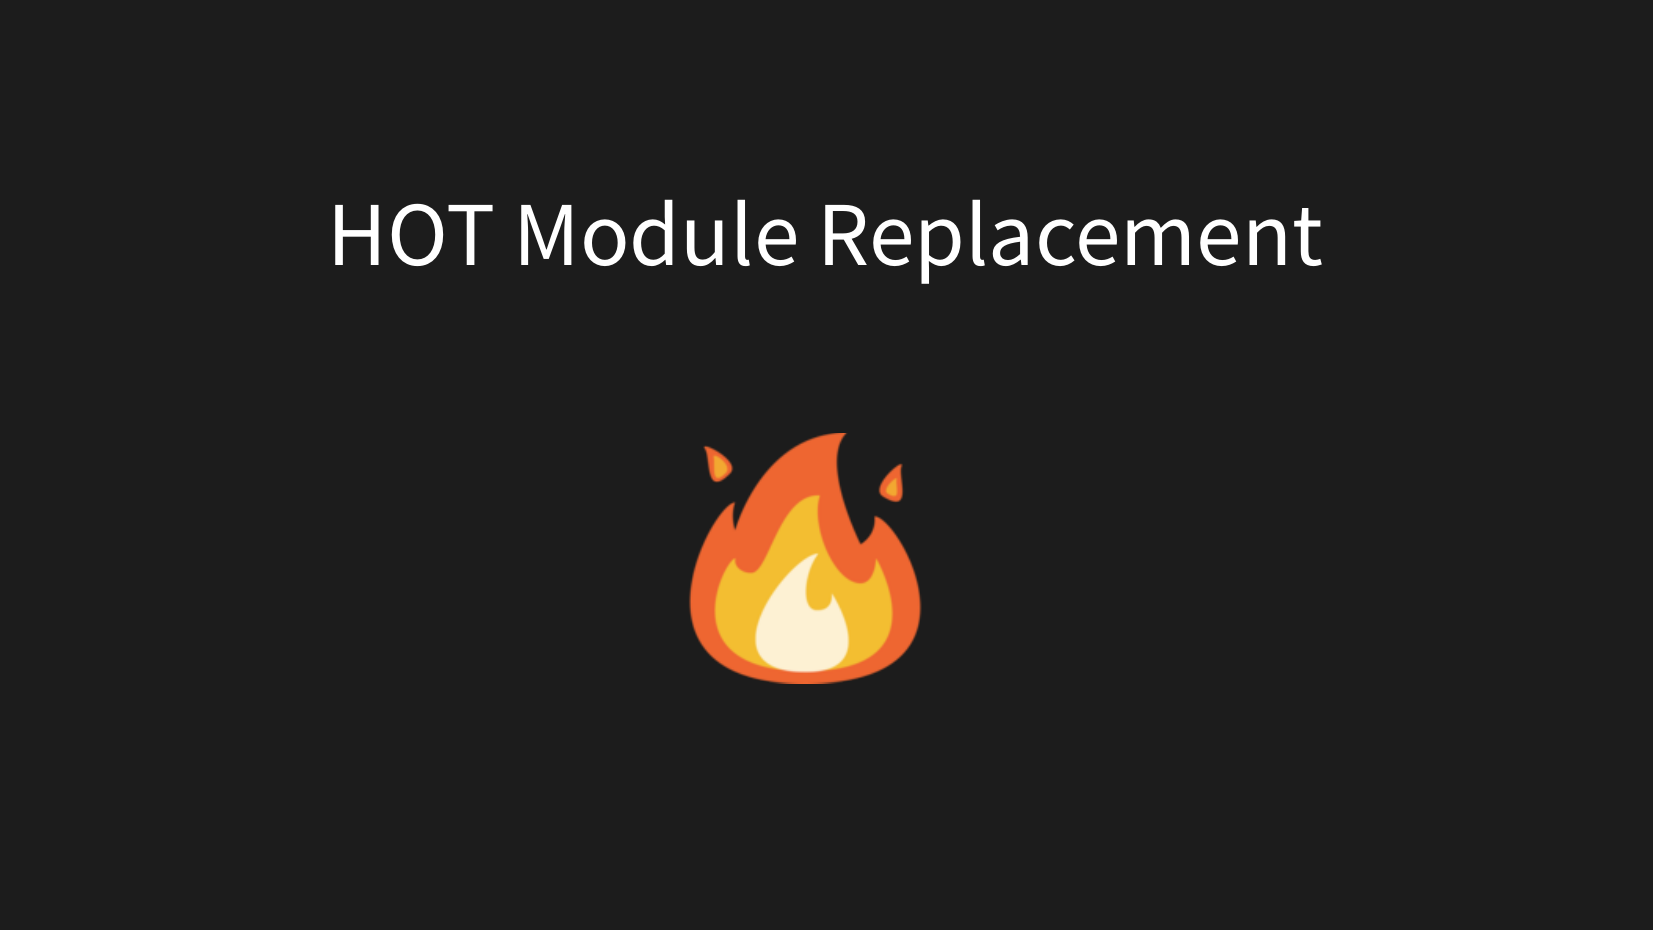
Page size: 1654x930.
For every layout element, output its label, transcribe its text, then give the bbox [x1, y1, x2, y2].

picture [680, 433, 931, 684]
title HOT Module Replacement [0, 155, 1653, 311]
